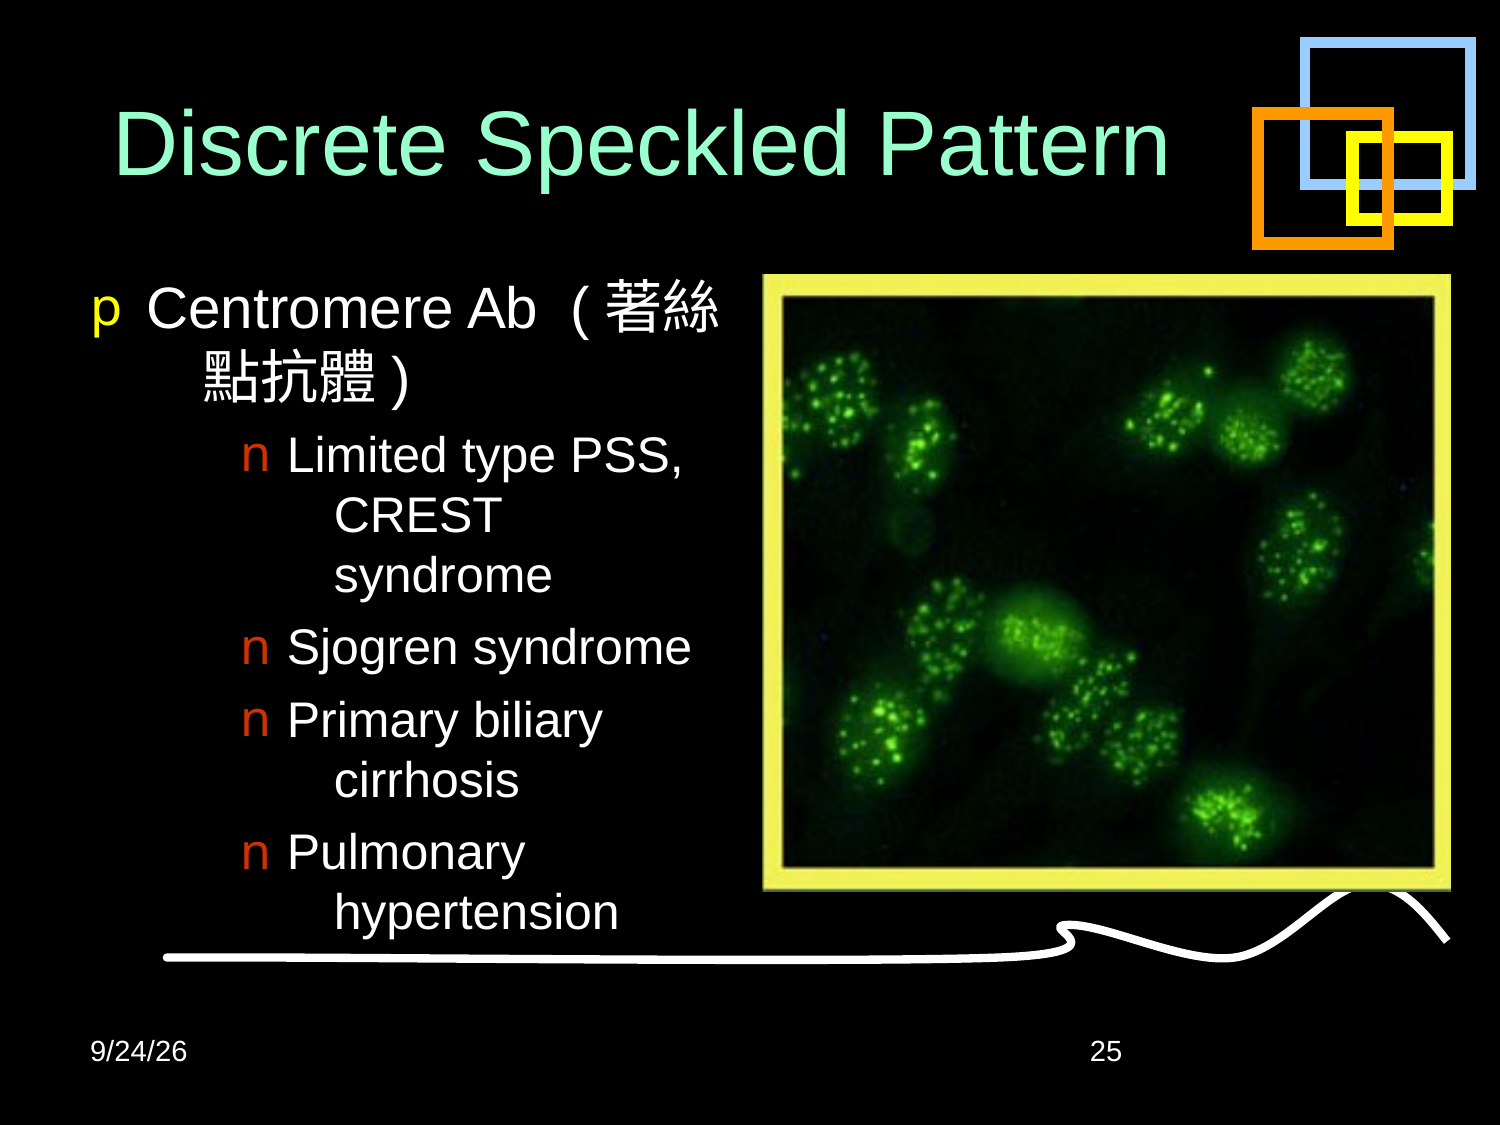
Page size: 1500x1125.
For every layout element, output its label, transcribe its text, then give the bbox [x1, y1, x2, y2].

list Centromere Ab (著絲點抗體) Limited type PSS, CREST syndrome Sjogren syndrome Primary biliary cirrhosis Pulmonary hypertension [75, 262, 737, 1005]
text_box [1074, 1024, 1426, 1103]
title Discrete Speckled Pattern [75, 45, 1211, 233]
picture [762, 275, 1451, 892]
text_box [75, 1024, 426, 1103]
